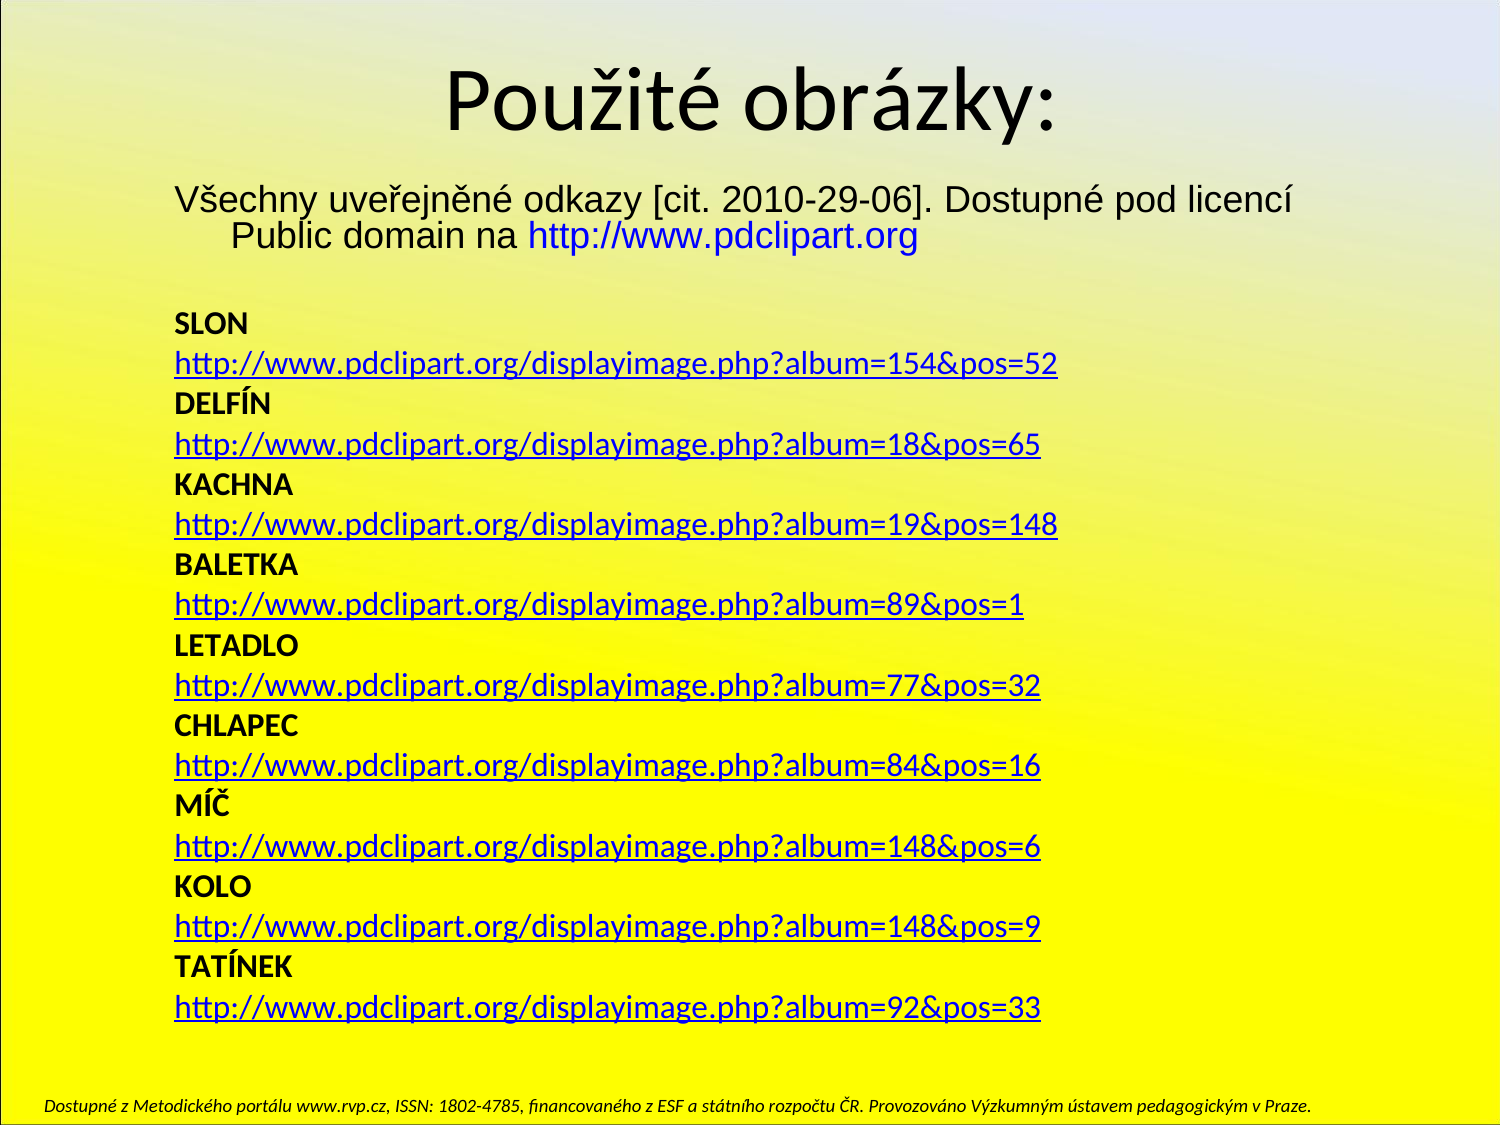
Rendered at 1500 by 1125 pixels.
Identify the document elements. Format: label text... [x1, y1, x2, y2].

list Všechny uveřejněné odkazy [cit. 2010-29-06]. Dostupné pod licencí Public domain na http://www.pdclipart.org SLON http://www.pdclipart.org/displayimage.php?album=154&pos=52 DELFÍN http://www.pdclipart.org/displayimage.php?album=18&pos=65 KACHNA http://www.pdclipart.org/displayimage.php?album=19&pos=148 BALETKA http://www.pdclipart.org/displayimage.php?album=89&pos=1 LETADLO http://www.pdclipart.org/displayimage.php?album=77&pos=32 CHLAPEC http://www.pdclipart.org/displayimage.php?album=84&pos=16 MÍČ http://www.pdclipart.org/displayimage.php?album=148&pos=6 KOLO http://www.pdclipart.org/displayimage.php?album=148&pos=9 TATÍNEK http://www.pdclipart.org/displayimage.php?album=92&pos=33 [159, 175, 1365, 1039]
title Použité obrázky: [76, 0, 1427, 188]
text_box Dostupné z Metodického portálu www.rvp.cz, ISSN: 1802-4785, financovaného z ESF a státního rozpočtu ČR. Provozováno Výzkumným ústavem pedagogickým v Praze. [29, 1085, 1500, 1124]
picture [0, 0, 1500, 1125]
